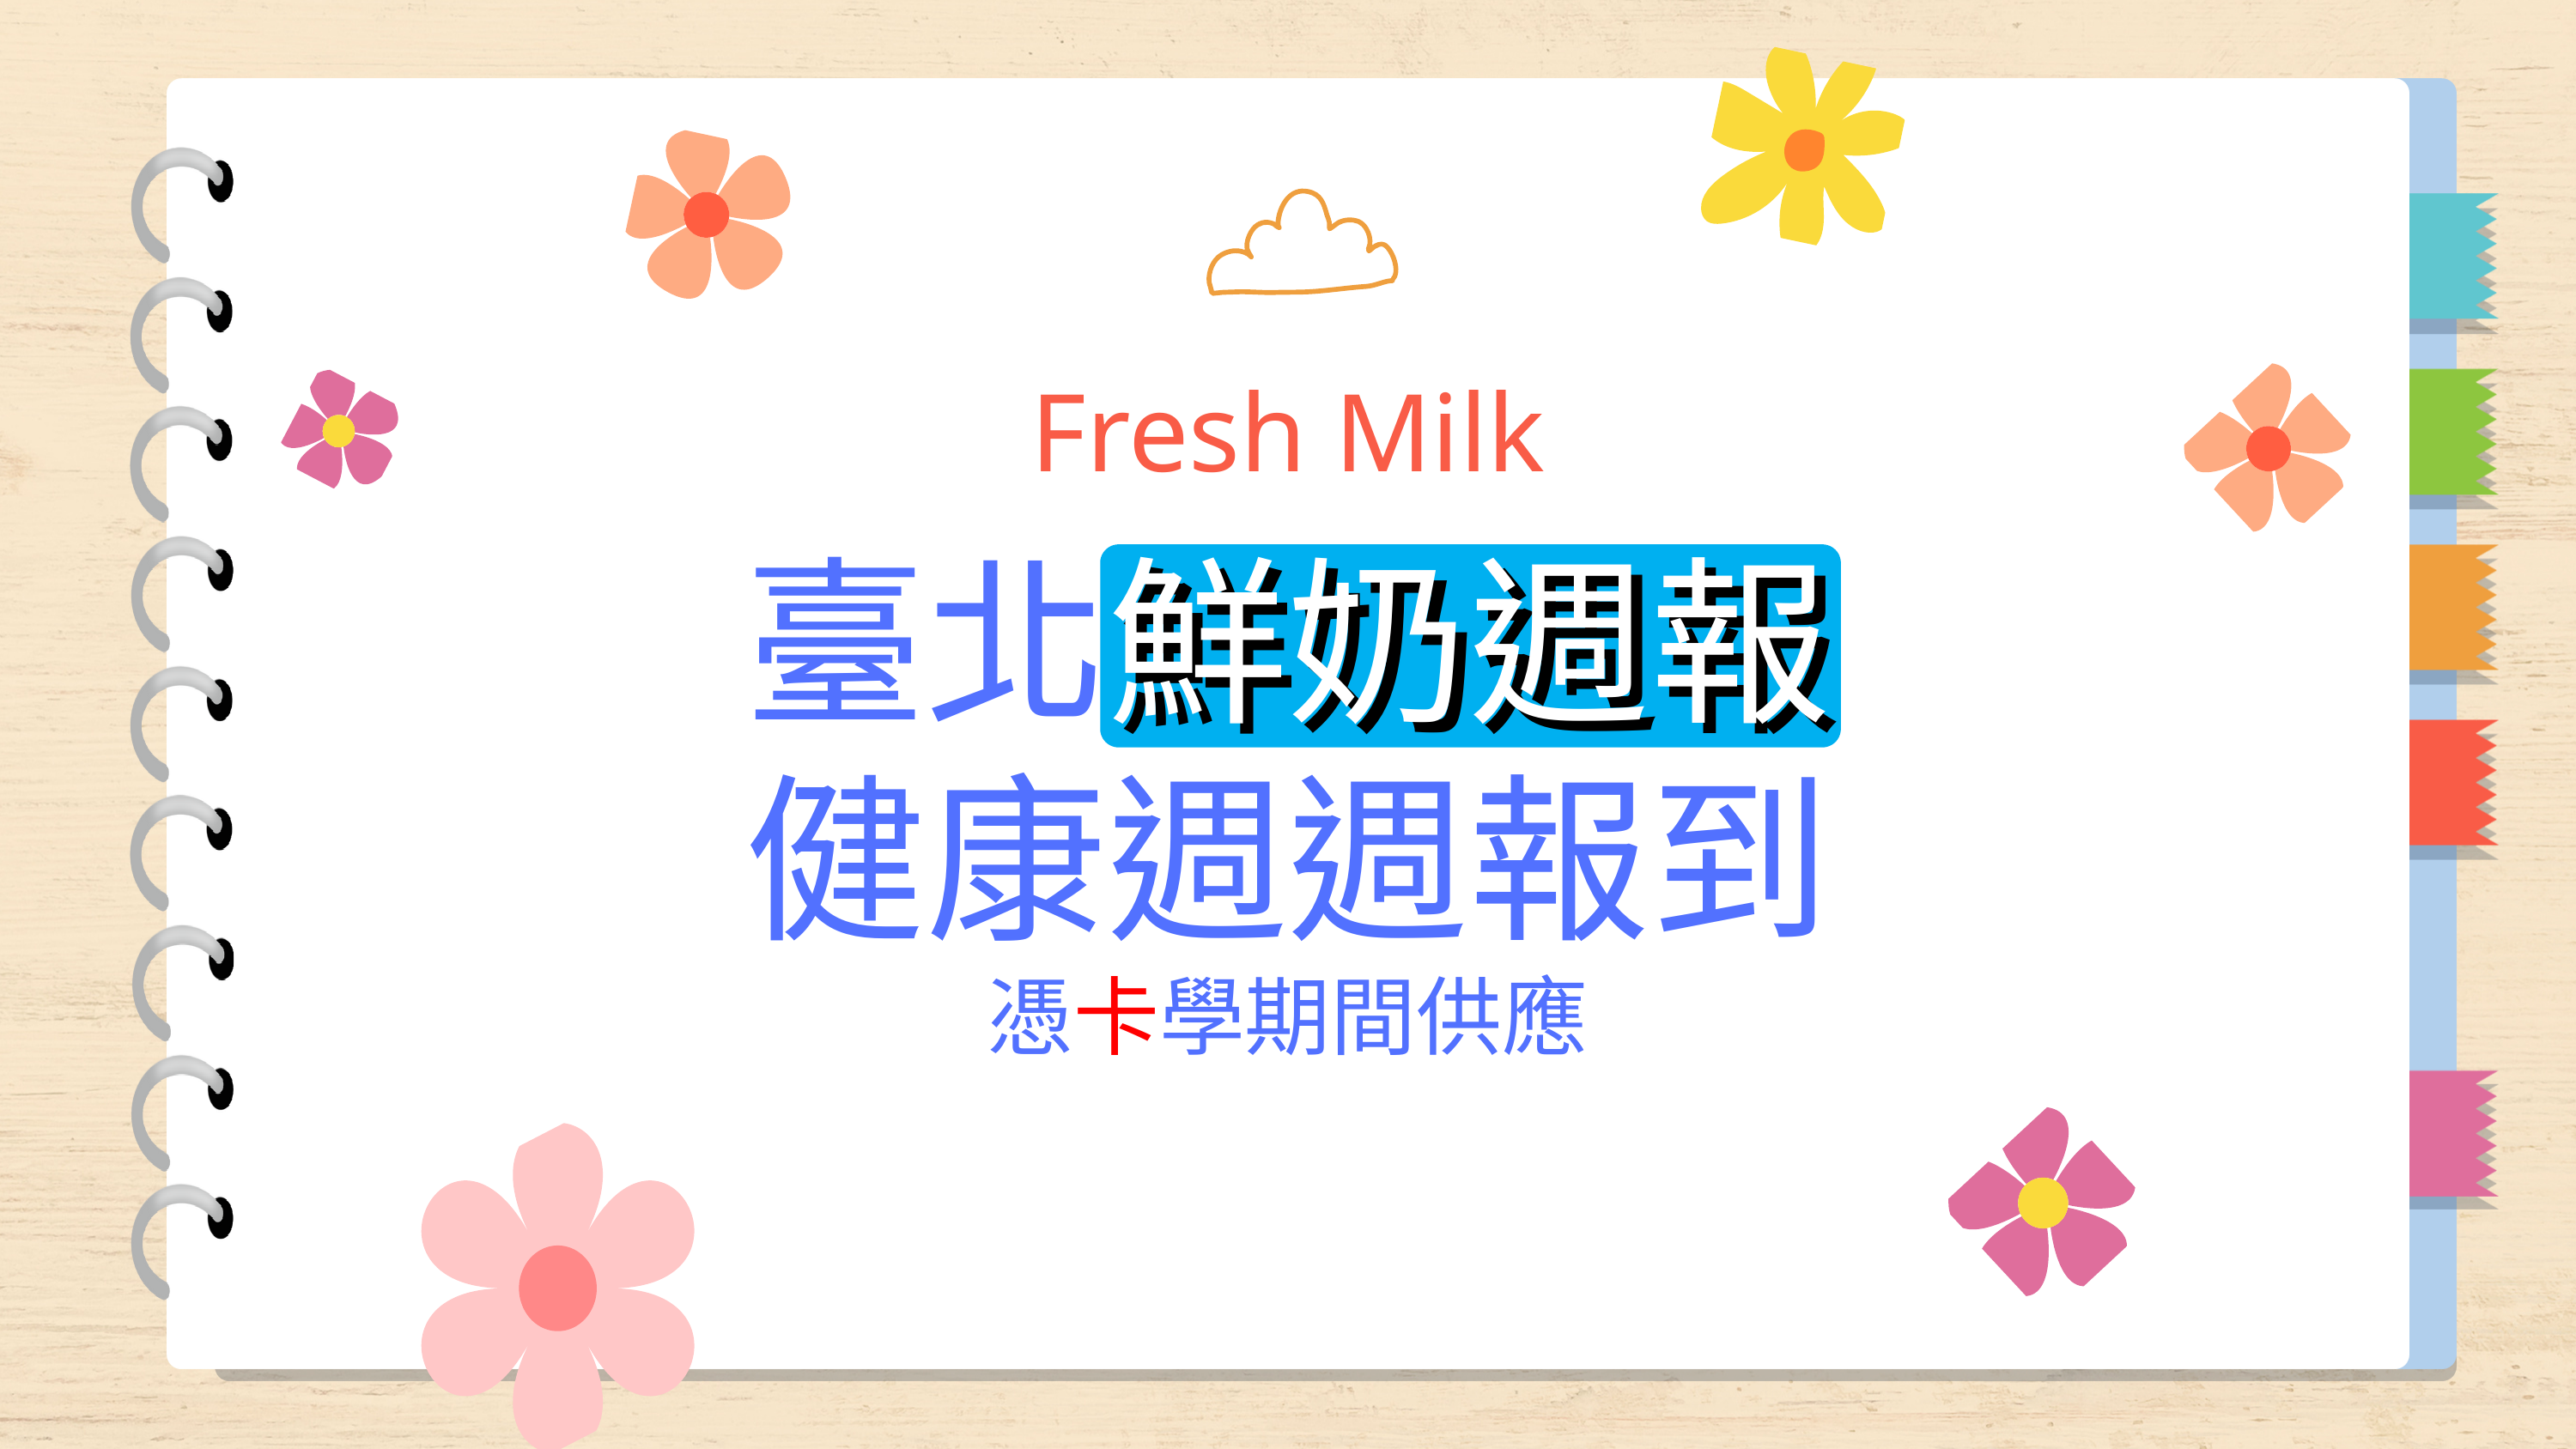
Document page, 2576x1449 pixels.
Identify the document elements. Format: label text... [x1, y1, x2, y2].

text_box [1693, 38, 1915, 258]
text_box [2178, 357, 2374, 553]
text_box [343, 1083, 772, 1449]
text_box [1941, 1100, 2161, 1320]
text_box [273, 365, 415, 506]
text_box Fresh Milk [915, 343, 1661, 528]
text_box [130, 148, 234, 1301]
text_box [614, 122, 814, 320]
text_box [1205, 185, 1400, 297]
text_box 臺北鮮奶週報 健康週週報到 憑卡學期間供應 [671, 528, 1905, 1084]
